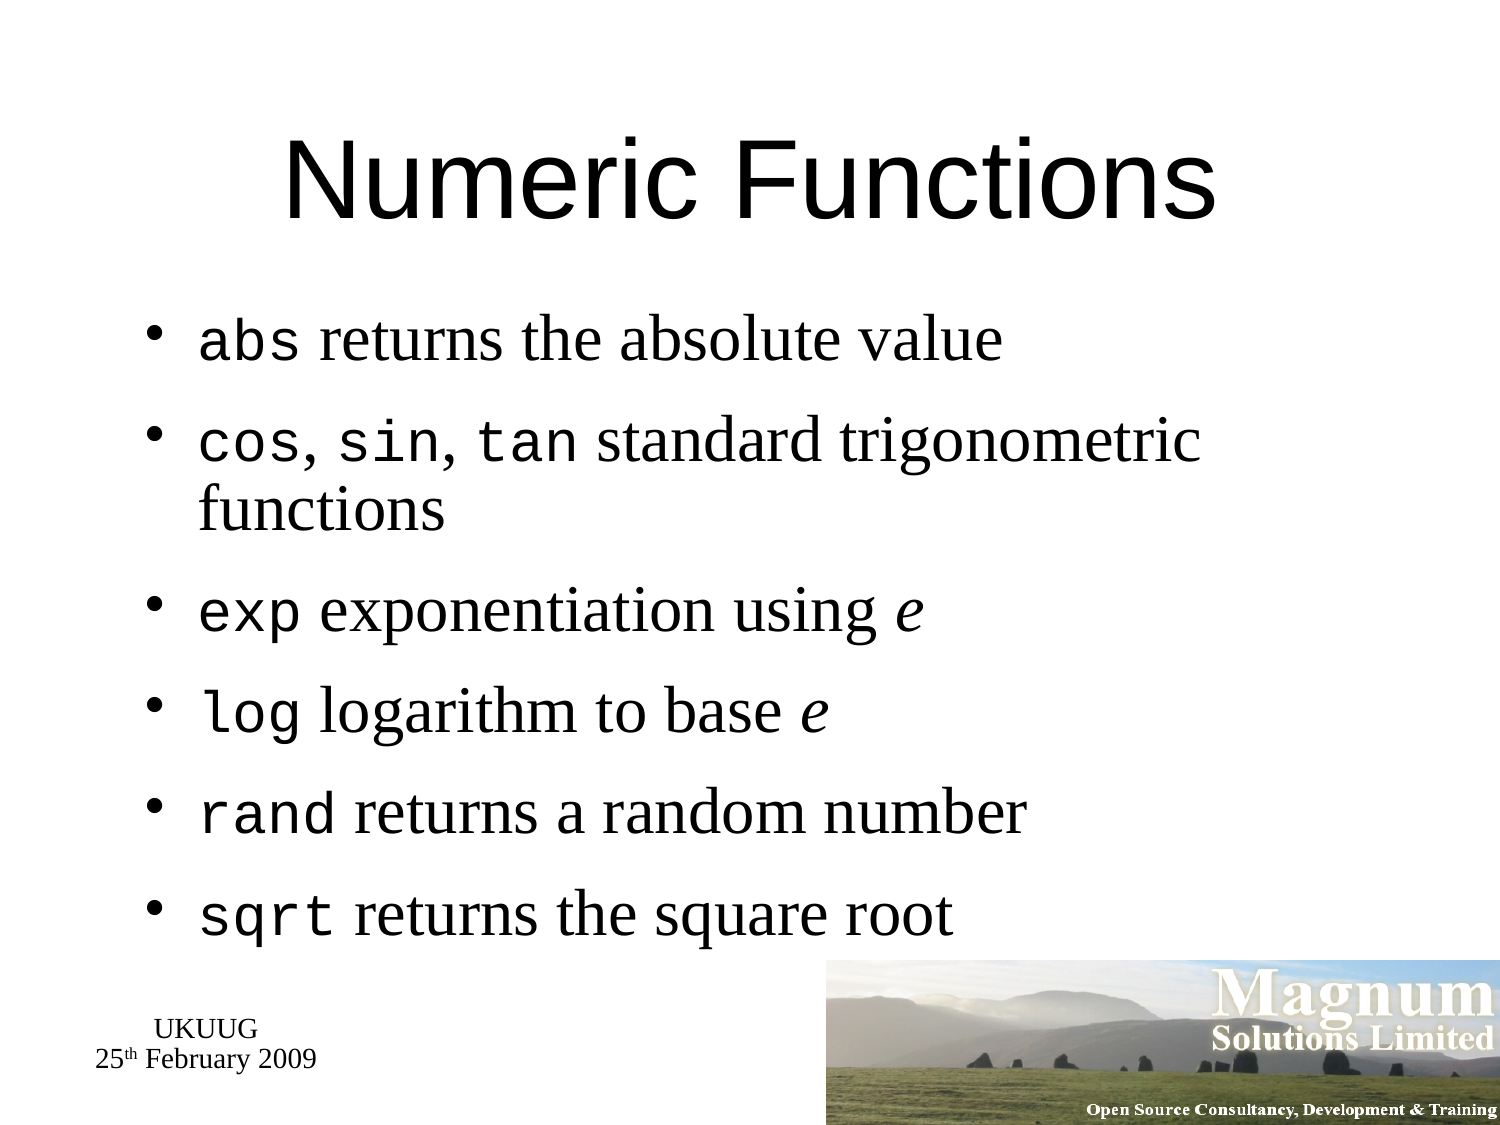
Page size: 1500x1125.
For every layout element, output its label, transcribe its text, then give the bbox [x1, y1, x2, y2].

title Numeric Functions [112, 62, 1388, 250]
picture [826, 960, 1500, 1125]
list abs returns the absolute value cos, sin, tan standard trigonometric functions exp exponentiation using e log logarithm to base e rand returns a random number sqrt returns the square root [112, 295, 1388, 1013]
